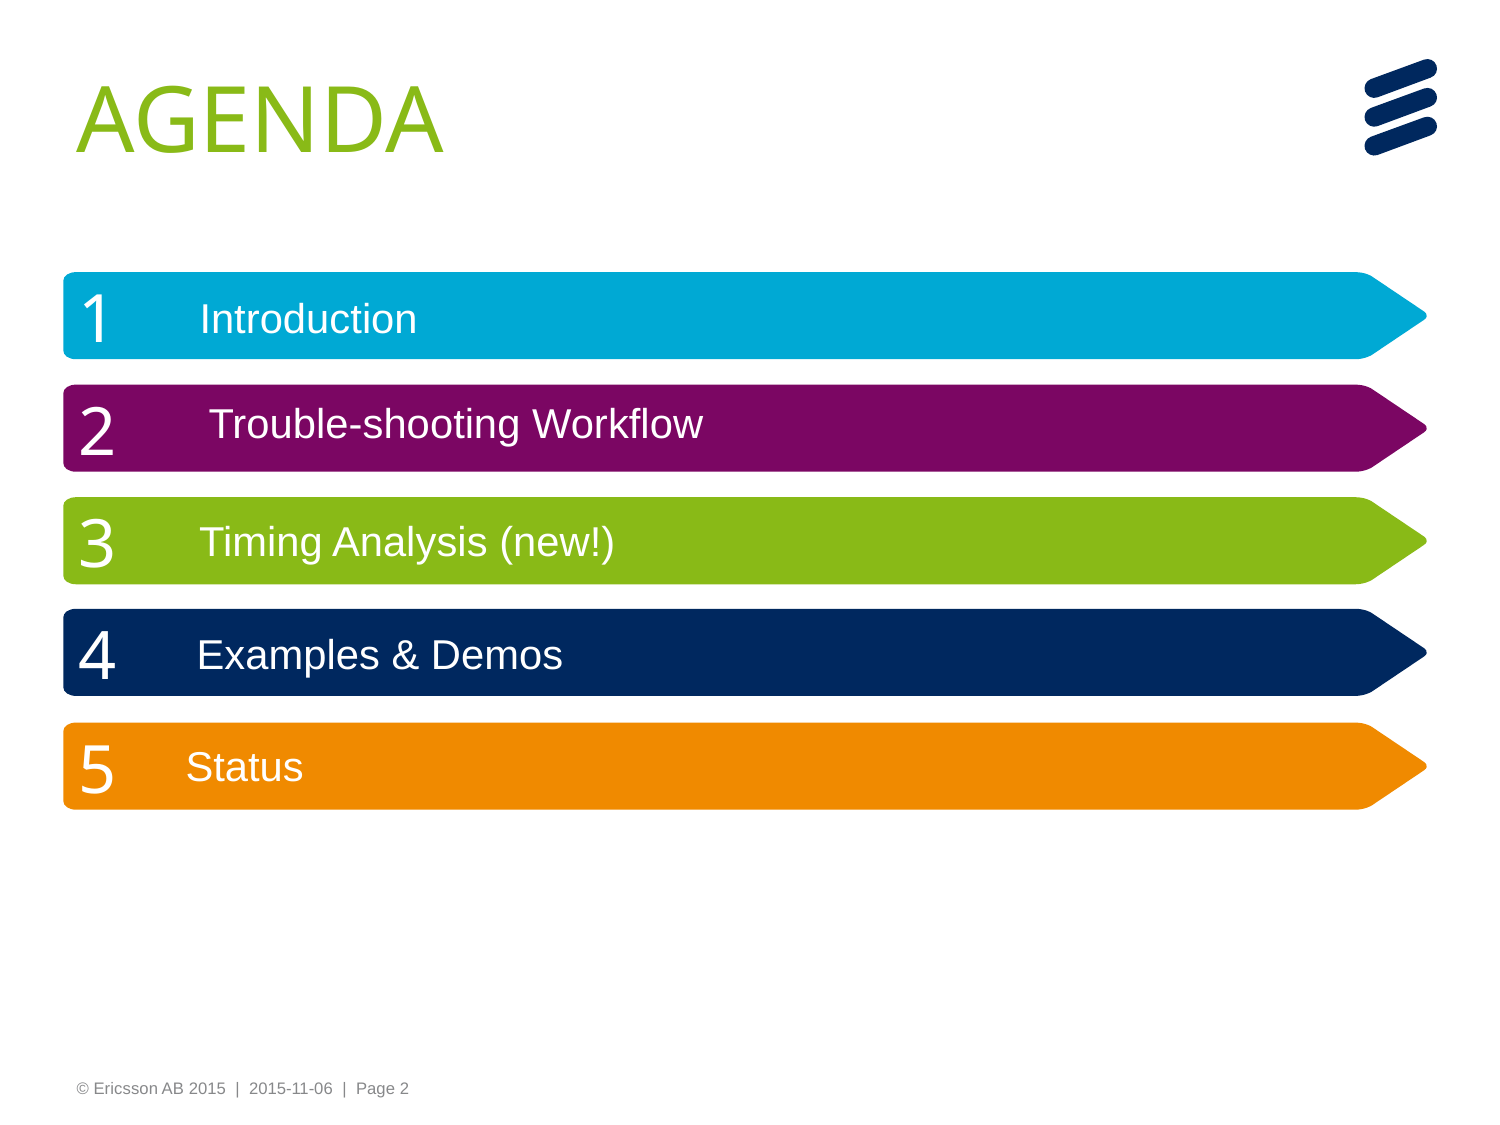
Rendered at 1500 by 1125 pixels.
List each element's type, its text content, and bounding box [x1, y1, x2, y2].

title AGENDA [64, 39, 1294, 218]
text_box 3 [63, 497, 187, 585]
text_box 1 [63, 272, 1427, 360]
text_box Timing Analysis (new!) [187, 495, 1362, 585]
text_box Examples & Demos [184, 607, 1367, 698]
text_box 5 [1356, 722, 1427, 810]
text_box Status [173, 720, 1356, 811]
text_box Trouble-shooting Workflow [193, 389, 1010, 452]
text_box 4 [1367, 610, 1427, 694]
text_box 4 [63, 608, 184, 696]
text_box 5 [63, 722, 173, 810]
text_box 2 [63, 384, 1427, 472]
text_box 3 [1362, 497, 1427, 584]
text_box Introduction [184, 284, 795, 347]
